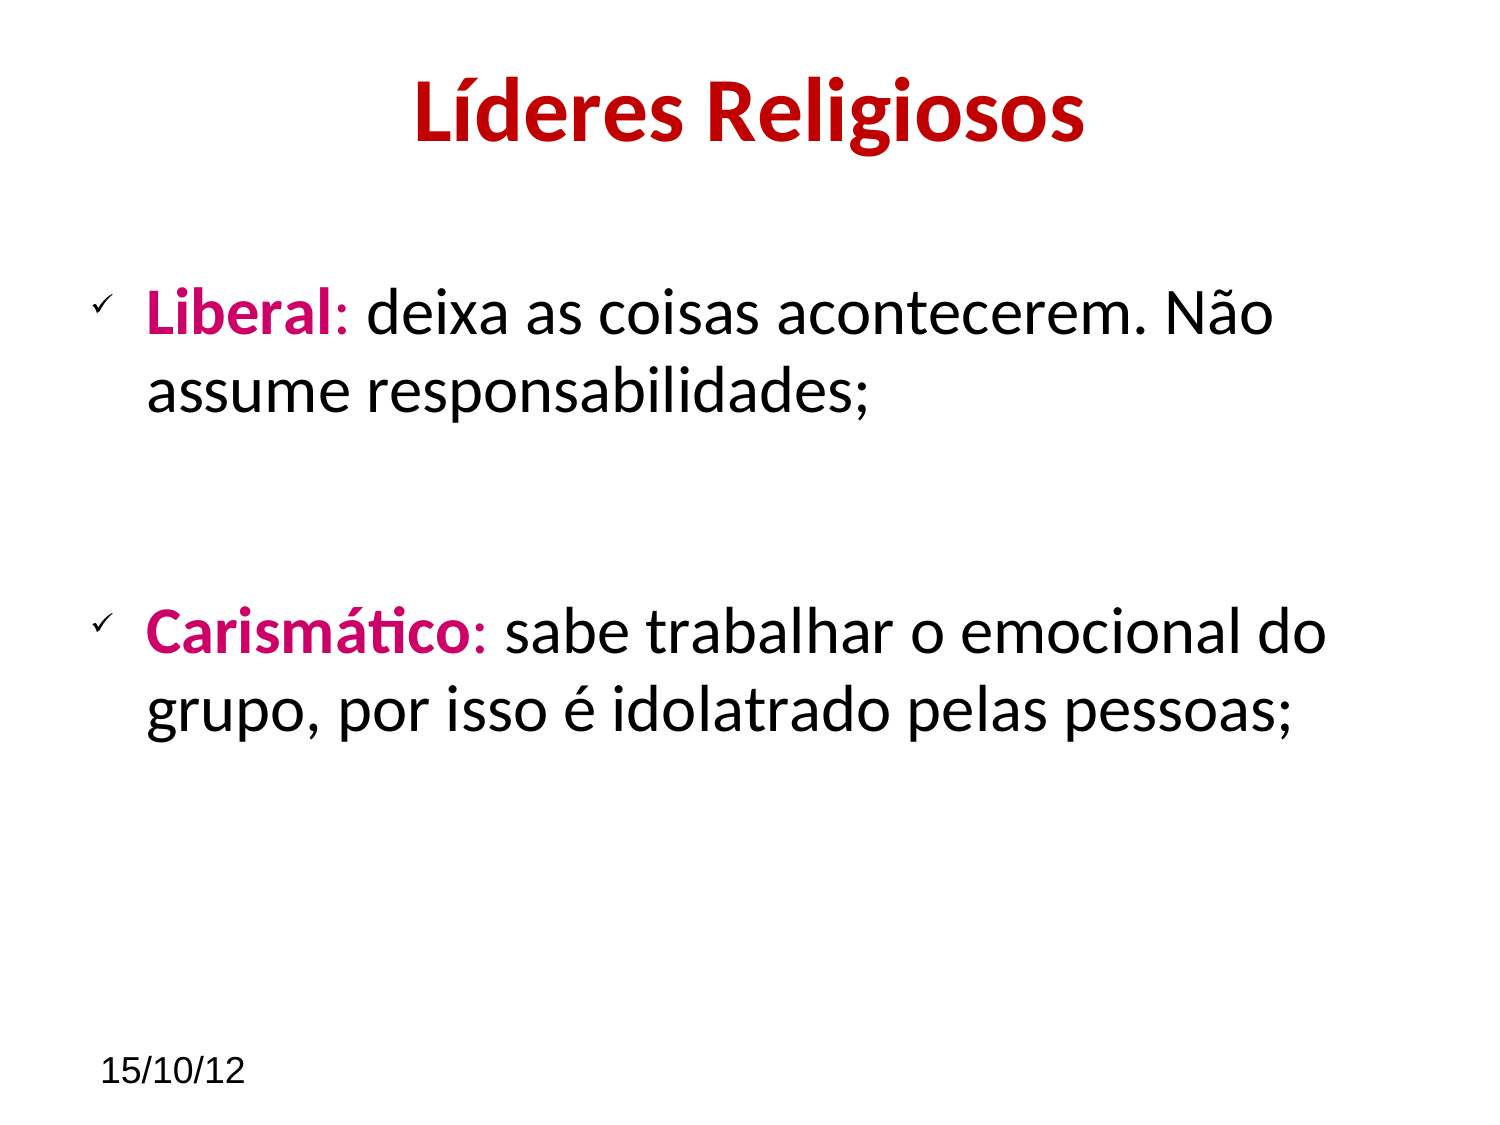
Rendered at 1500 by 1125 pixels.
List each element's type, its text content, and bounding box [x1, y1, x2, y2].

title Líderes Religiosos [75, 45, 1426, 233]
text_box Liberal: deixa as coisas acontecerem. Não assume responsabilidades; Carismático: sabe trabalhar o emocional do grupo, por isso é idolatrado pelas pessoas; [75, 262, 1426, 1005]
